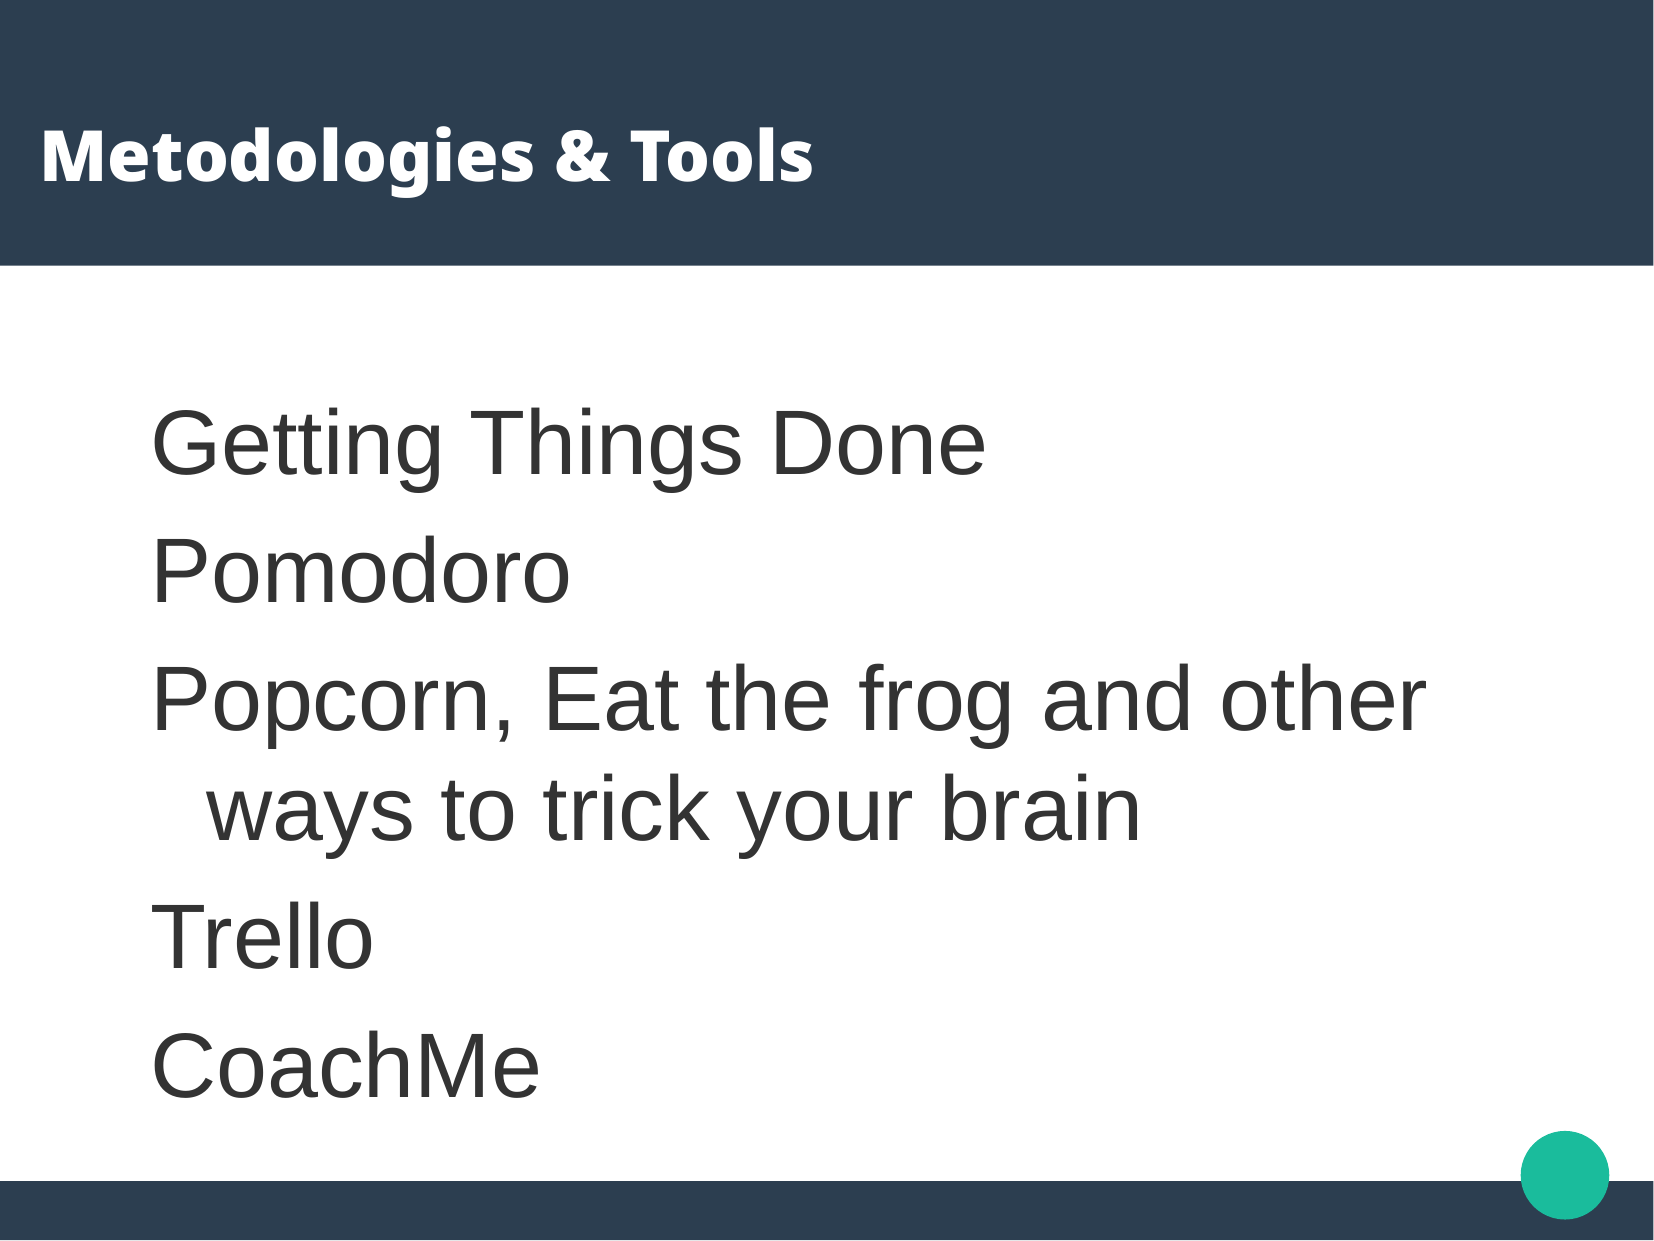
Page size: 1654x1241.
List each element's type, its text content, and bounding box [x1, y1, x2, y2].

text_box Getting Things Done Pomodoro Popcorn, Eat the frog and other ways to trick your brain Trello CoachMe [135, 375, 1519, 485]
title Metodologies & Tools [39, 75, 1576, 233]
